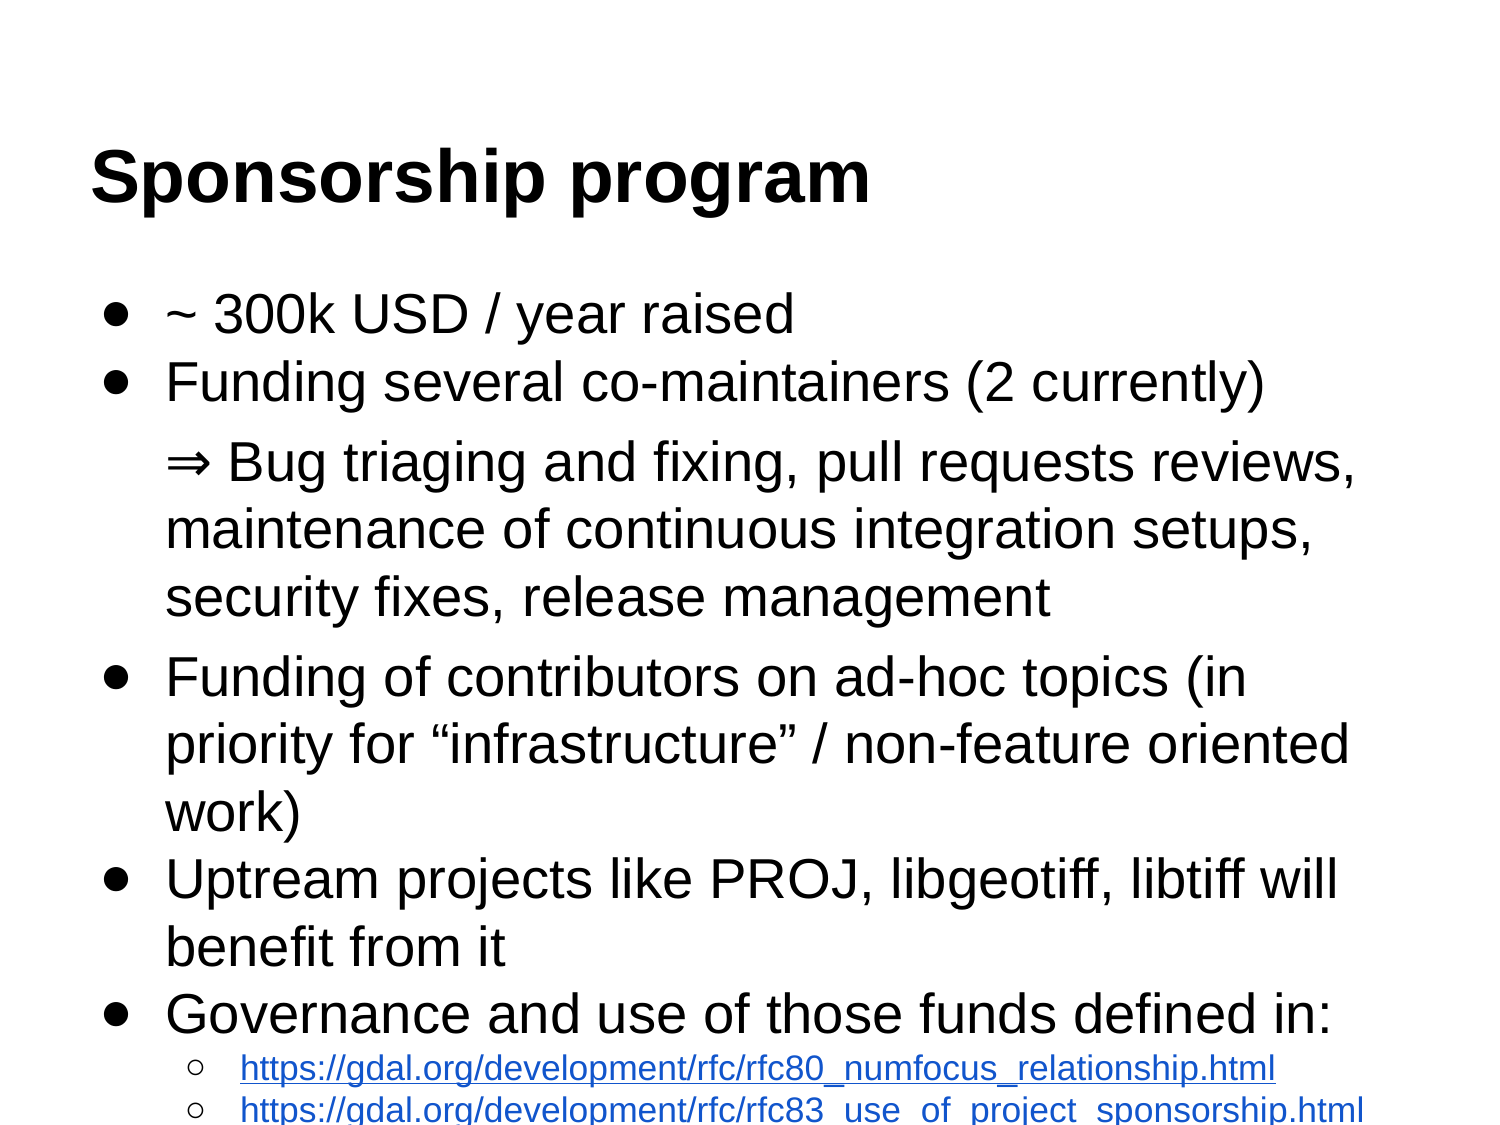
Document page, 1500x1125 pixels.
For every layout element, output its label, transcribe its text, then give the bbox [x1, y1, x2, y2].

title Sponsorship program [75, 45, 1425, 233]
list ~ 300k USD / year raised Funding several co-maintainers (2 currently) ⇒ Bug triaging and fixing, pull requests reviews, maintenance of continuous integration setups, security fixes, release management Funding of contributors on ad-hoc topics (in priority for “infrastructure” / non-feature oriented work) Uptream projects like PROJ, libgeotiff, libtiff will benefit from it Governance and use of those funds defined in: https://gdal.org/development/rfc/rfc80_numfocus_relationship.html https://gdal.org/development/rfc/rfc83_use_of_project_sponsorship.html [75, 262, 1425, 1078]
